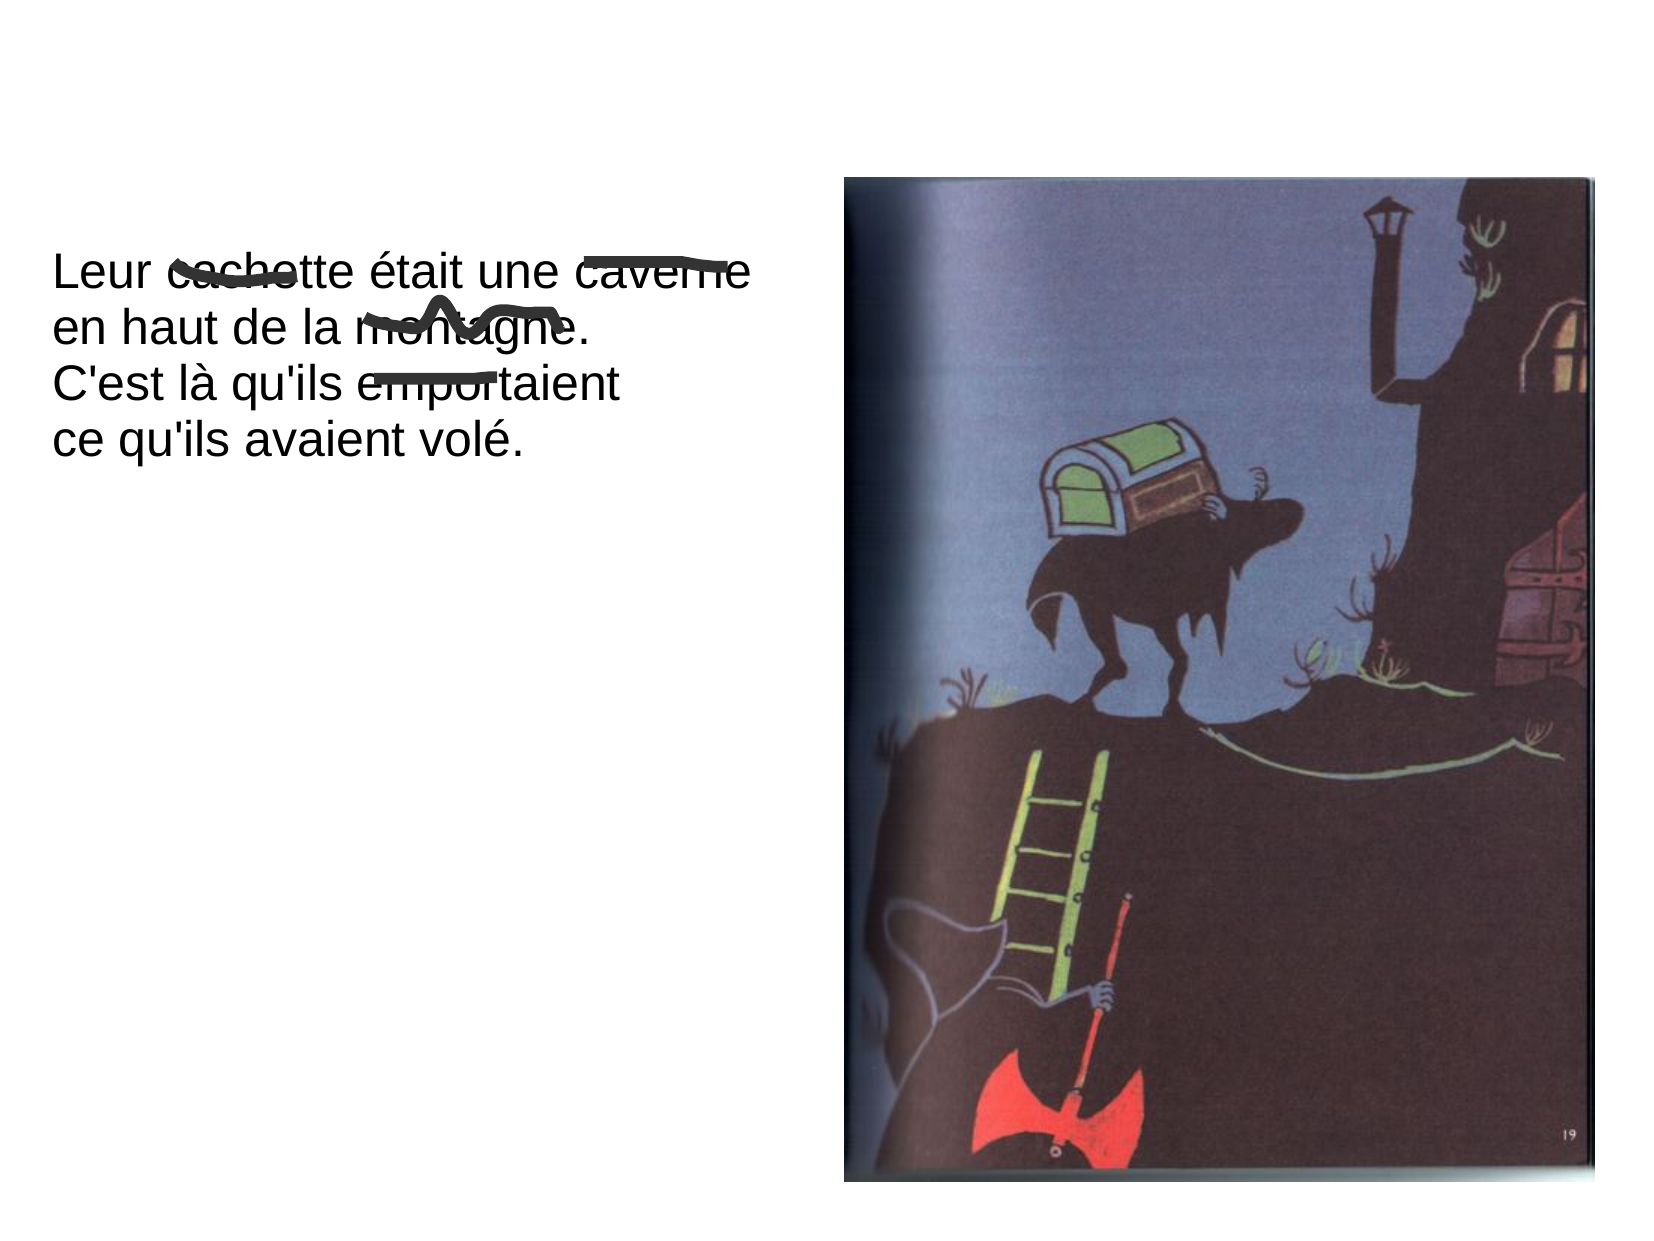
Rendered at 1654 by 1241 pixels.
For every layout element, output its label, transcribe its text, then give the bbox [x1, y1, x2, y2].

picture [844, 177, 1595, 1182]
text_box Leur cachette était une caverne en haut de la montagne. C'est là qu'ils emportaient ce qu'ils avaient volé. [37, 236, 768, 475]
